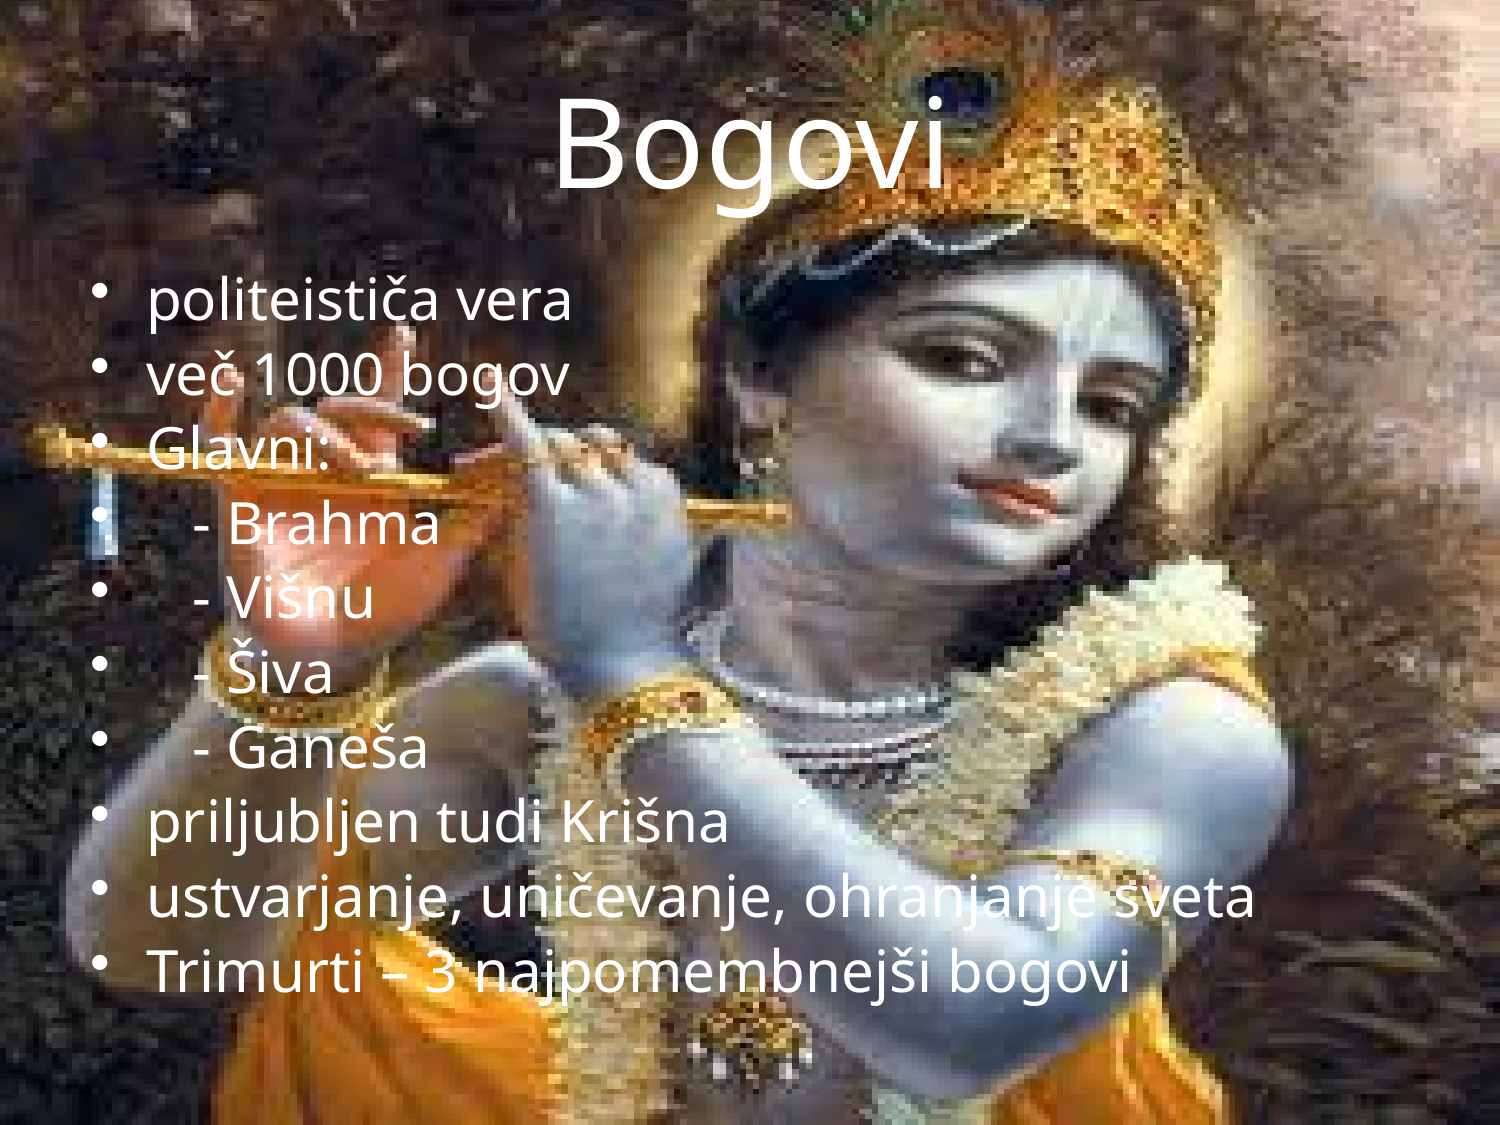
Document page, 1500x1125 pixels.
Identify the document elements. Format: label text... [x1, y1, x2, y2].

list politeističa vera več 1000 bogov Glavni: - Brahma - Višnu - Šiva - Ganeša priljubljen tudi Krišna ustvarjanje, uničevanje, ohranjanje sveta Trimurti – 3 najpomembnejši bogovi [75, 262, 1425, 1005]
title Bogovi [75, 45, 1425, 233]
picture [0, 0, 1500, 1125]
